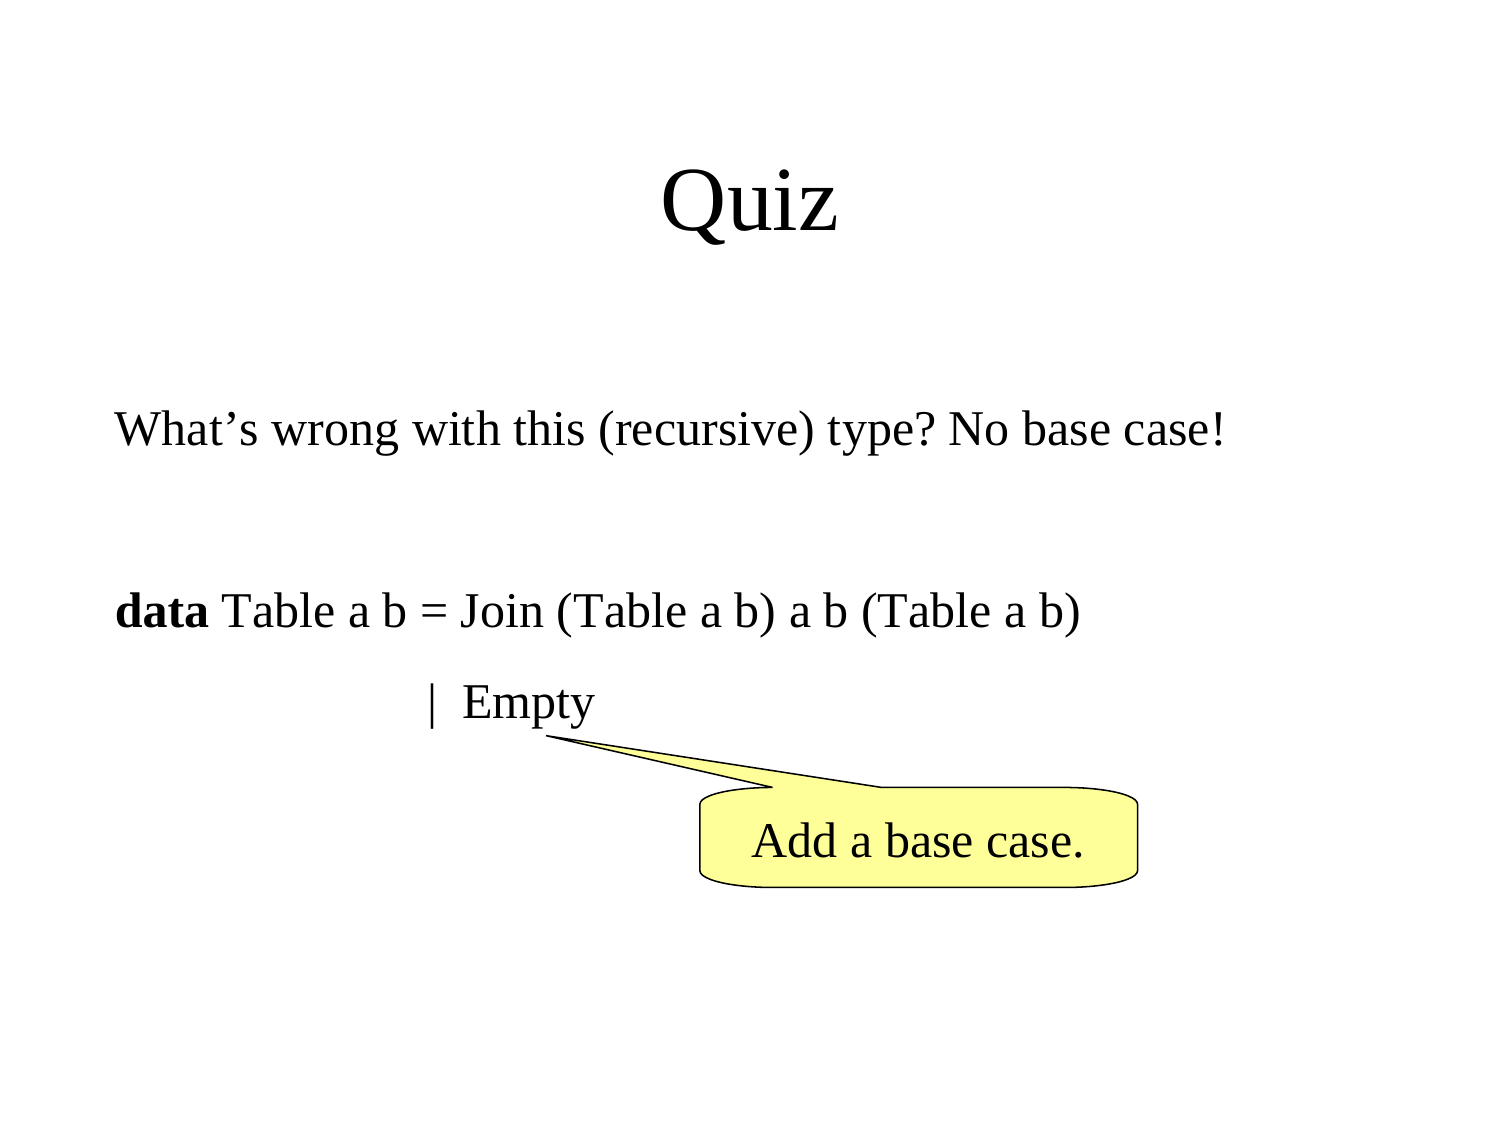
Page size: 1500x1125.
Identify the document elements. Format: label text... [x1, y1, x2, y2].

text_box Add a base case. [546, 735, 1138, 888]
title Quiz [112, 99, 1388, 288]
text_box What’s wrong with this (recursive) type? No base case! data Table a b = Join (Table a b) a b (Table a b) | Empty [99, 387, 1401, 737]
